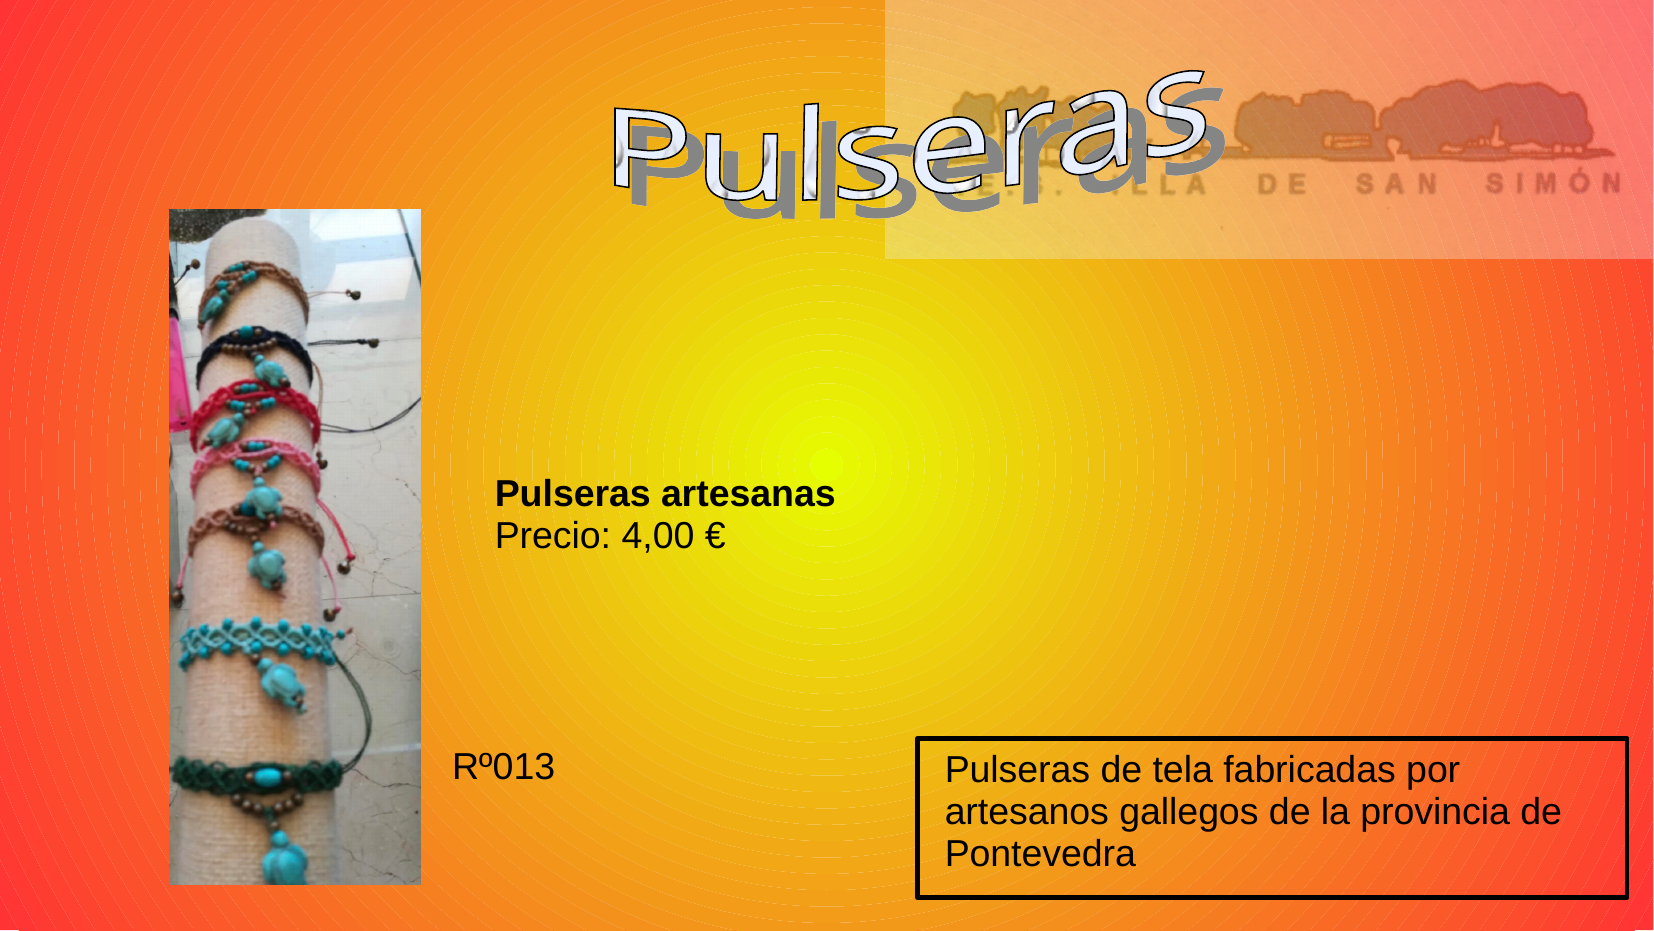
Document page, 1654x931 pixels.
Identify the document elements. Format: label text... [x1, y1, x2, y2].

text_box Pulseras [1147, 70, 1206, 158]
text_box Pulseras [838, 126, 898, 200]
text_box Pulseras de tela fabricadas por artesanos gallegos de la provincia de Pontevedra [930, 741, 1606, 882]
text_box Pulseras [1060, 90, 1128, 175]
text_box Pulseras [913, 116, 985, 194]
text_box Pulseras artesanas Precio: 4,00 € [480, 465, 1036, 648]
text_box Pulseras [802, 103, 819, 201]
text_box Rº013 [437, 738, 571, 796]
text_box Pulseras [615, 108, 687, 188]
picture [885, 0, 1654, 259]
text_box Pulseras [1005, 101, 1055, 186]
text_box Pulseras [705, 133, 778, 201]
picture [169, 209, 421, 886]
